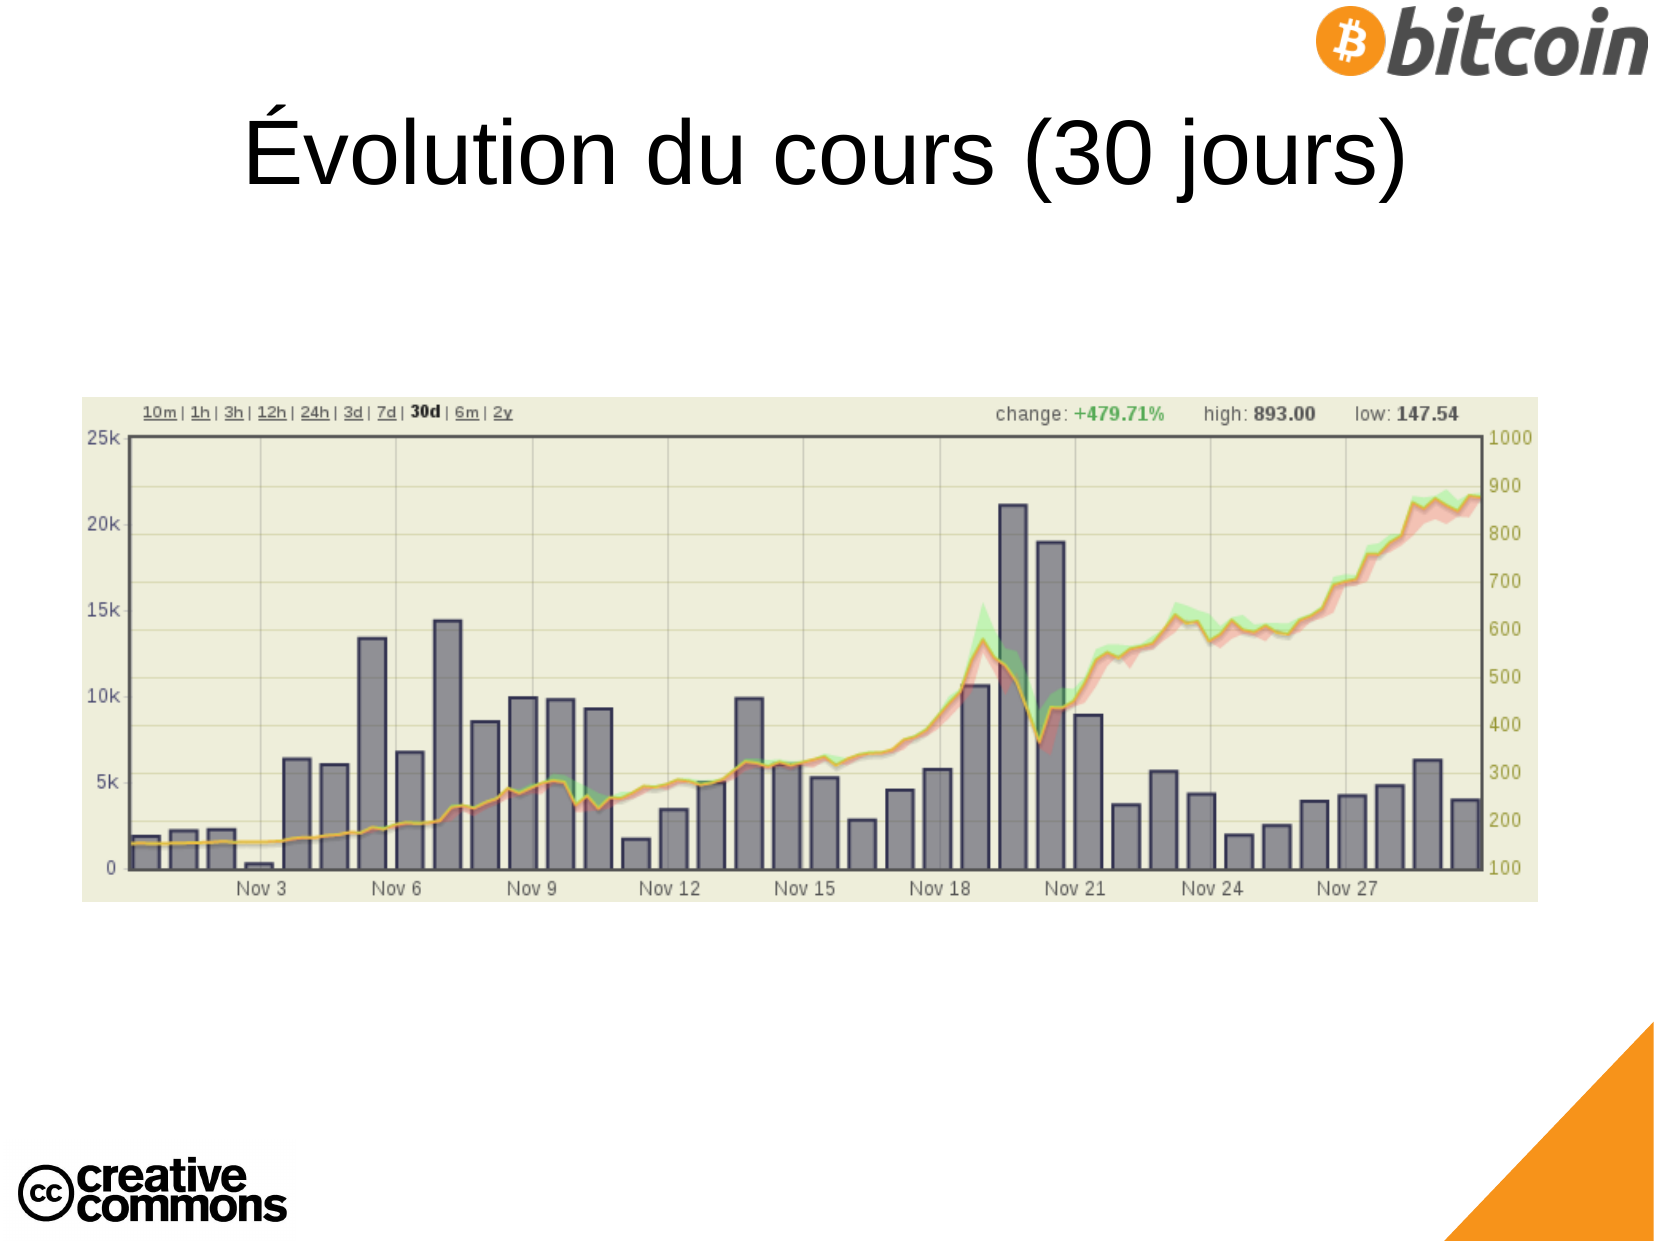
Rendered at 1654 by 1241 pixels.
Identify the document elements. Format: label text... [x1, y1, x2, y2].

picture [3, 1139, 296, 1241]
picture [82, 397, 1538, 902]
picture [1316, 6, 1648, 76]
title Évolution du cours (30 jours) [82, 49, 1571, 257]
